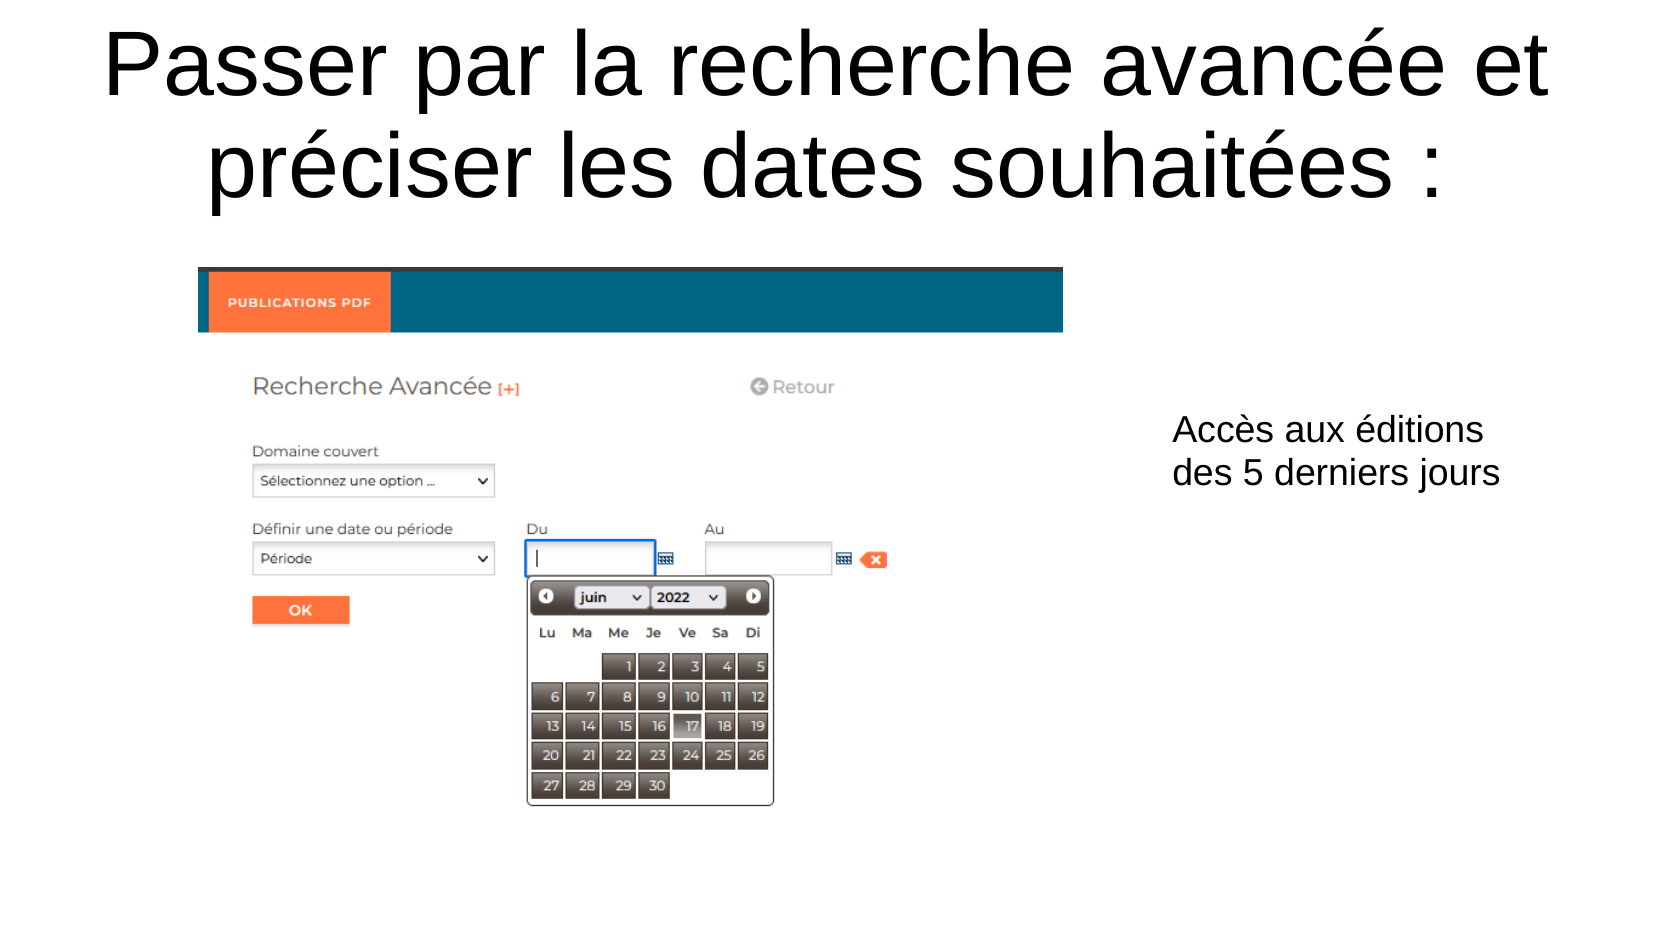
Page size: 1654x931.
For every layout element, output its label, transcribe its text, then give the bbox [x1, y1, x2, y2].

text_box Accès aux éditions des 5 derniers jours [1157, 401, 1536, 501]
picture [198, 267, 1063, 839]
title Passer par la recherche avancée et préciser les dates souhaitées : [82, 12, 1571, 218]
